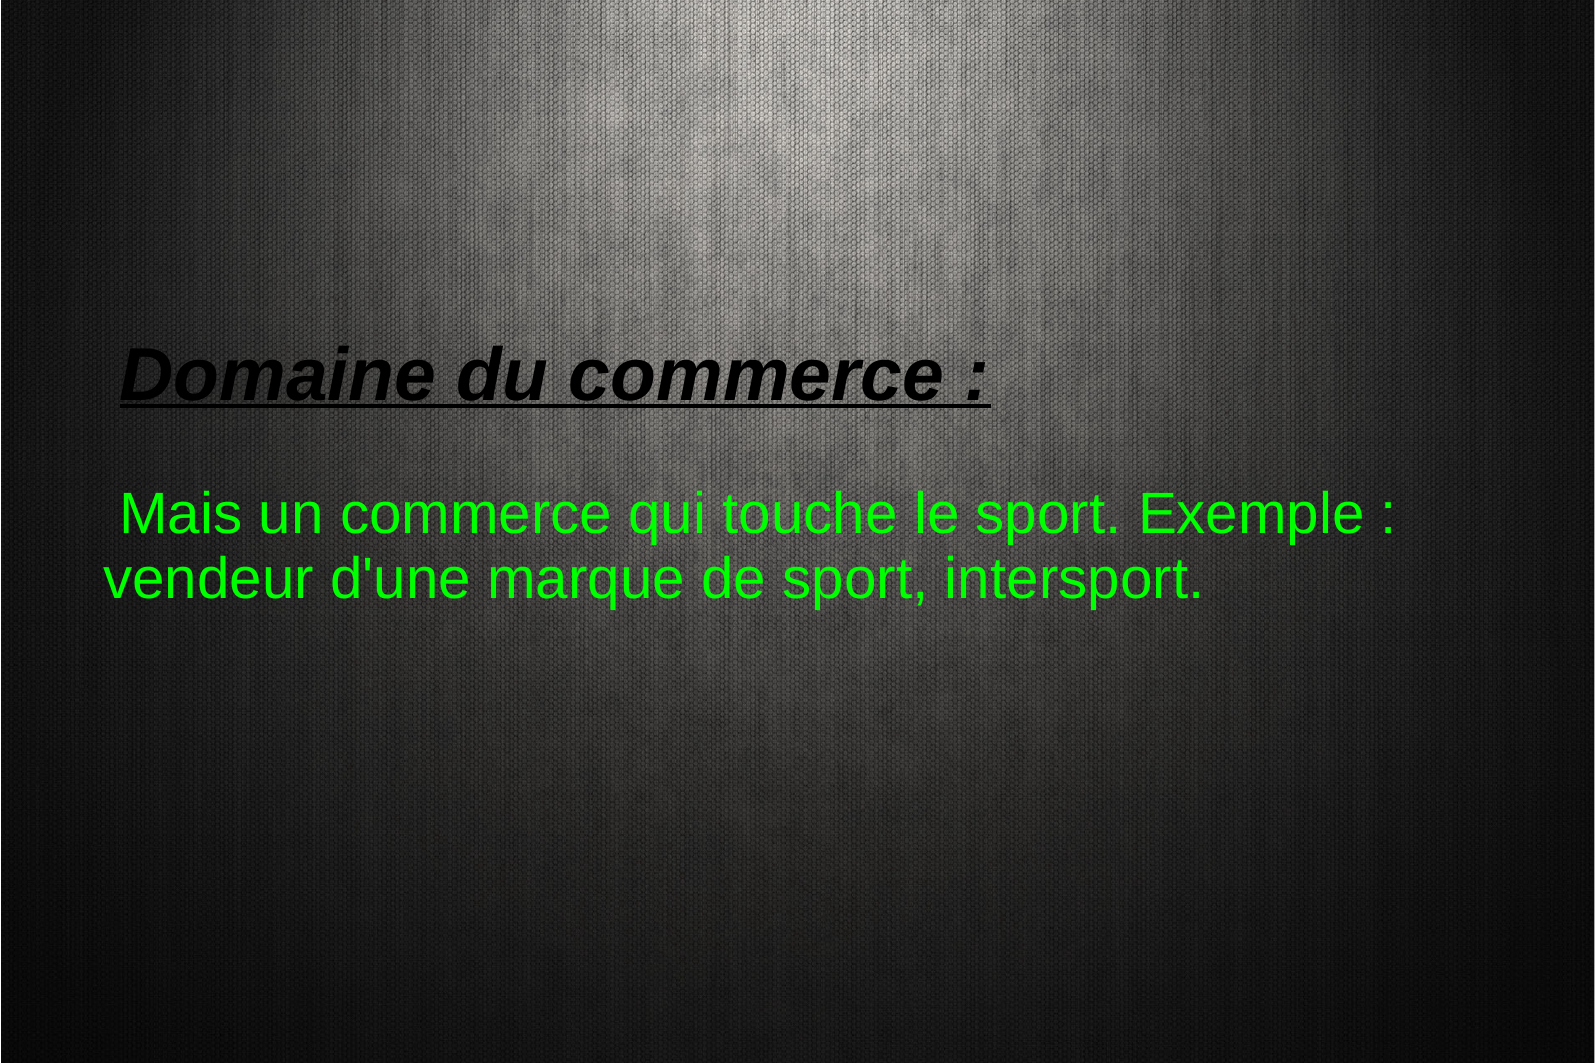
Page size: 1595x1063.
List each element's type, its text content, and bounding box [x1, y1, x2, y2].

picture [0, 0, 1595, 1063]
text_box Domaine du commerce : Mais un commerce qui touche le sport. Exemple : vendeur d'une marque de sport, intersport. [88, 324, 1595, 709]
